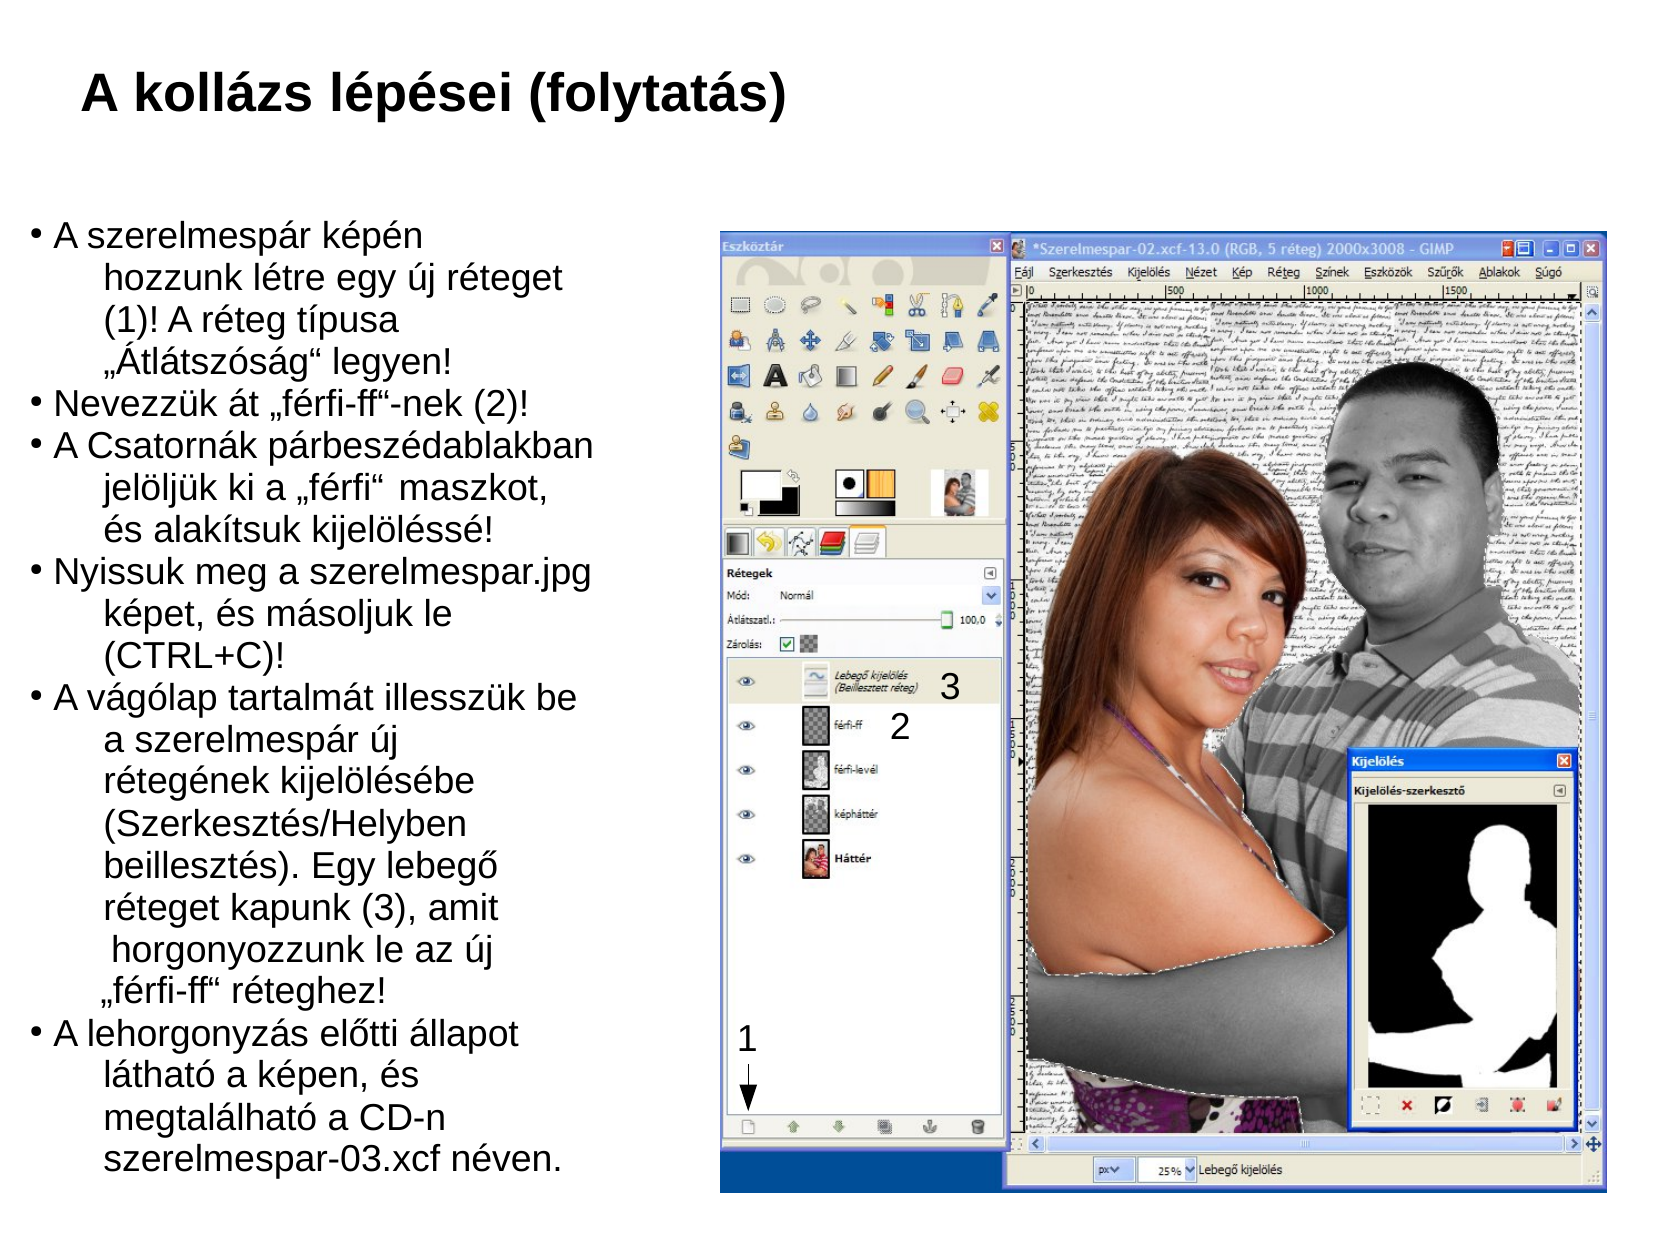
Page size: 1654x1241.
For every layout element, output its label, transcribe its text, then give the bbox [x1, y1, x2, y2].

text_box 1 [722, 1010, 773, 1068]
text_box A kollázs lépései (folytatás) [66, 55, 803, 133]
picture [720, 231, 1607, 1193]
text_box A szerelmespár képén hozzunk létre egy új réteget (1)! A réteg típusa „Átlátszóság“ legyen! Nevezzük át „férfi-ff“-nek (2)! A Csatornák párbeszédablakban jelöljük ki a „férfi“ maszkot, és alakítsuk kijelöléssé! Nyissuk meg a szerelmespar.jpg képet, és másoljuk le (CTRL+C)! A vágólap tartalmát illesszük be a szerelmespár új rétegének kijelölésébe (Szerkesztés/Helyben beillesztés). Egy lebegő réteget kapunk (3), amit horgonyozzunk le az új „férfi-ff“ réteghez! A lehorgonyzás előtti állapot látható a képen, és megtalálható a CD-n szerelmespar-03.xcf néven. [14, 206, 615, 1189]
text_box 3 [925, 657, 976, 715]
text_box 2 [875, 697, 926, 755]
